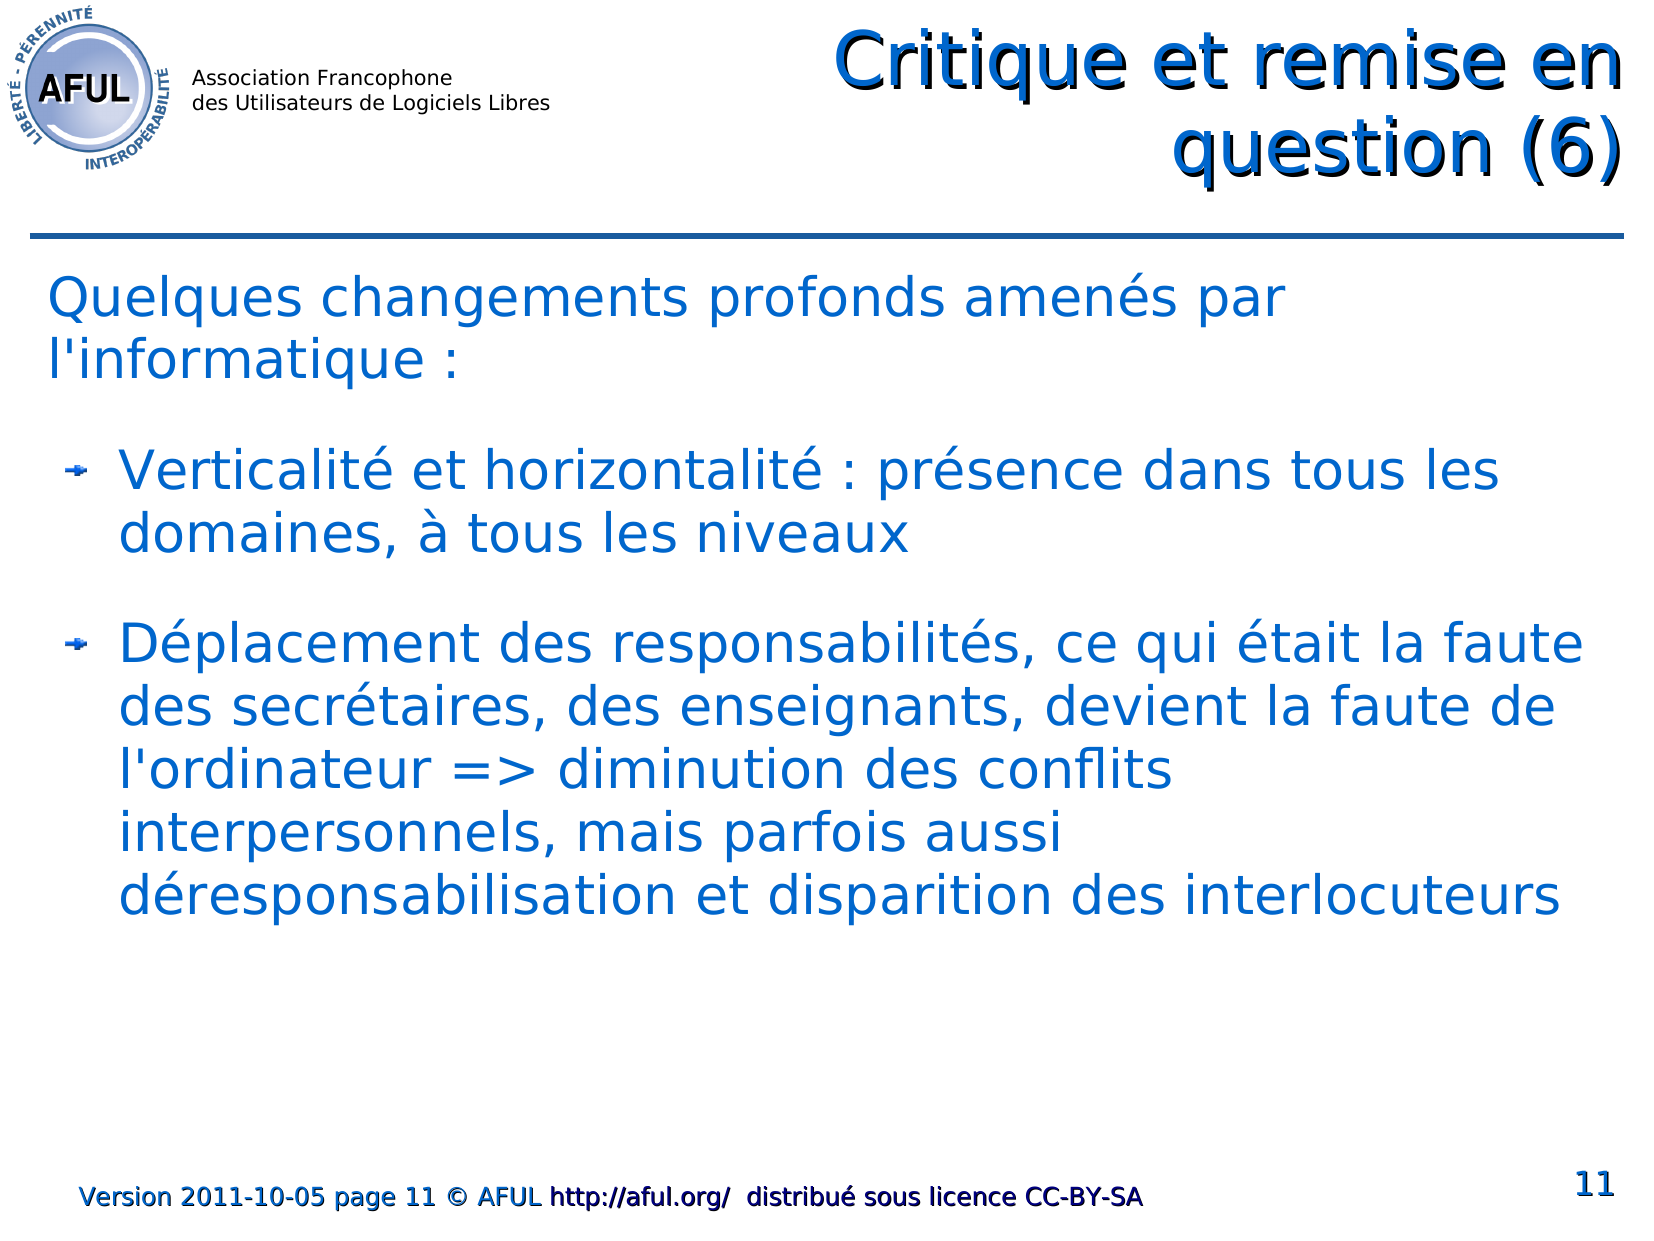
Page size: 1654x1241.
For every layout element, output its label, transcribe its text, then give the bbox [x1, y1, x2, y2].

list Quelques changements profonds amenés par l'informatique : Verticalité et horizontalité : présence dans tous les domaines, à tous les niveaux Déplacement des responsabilités, ce qui était la faute des secrétaires, des enseignants, devient la faute de l'ordinateur => diminution des conflits interpersonnels, mais parfois aussi déresponsabilisation et disparition des interlocuteurs [47, 265, 1595, 1211]
title Critique et remise en question (6) [501, 0, 1625, 207]
picture [0, 0, 178, 178]
